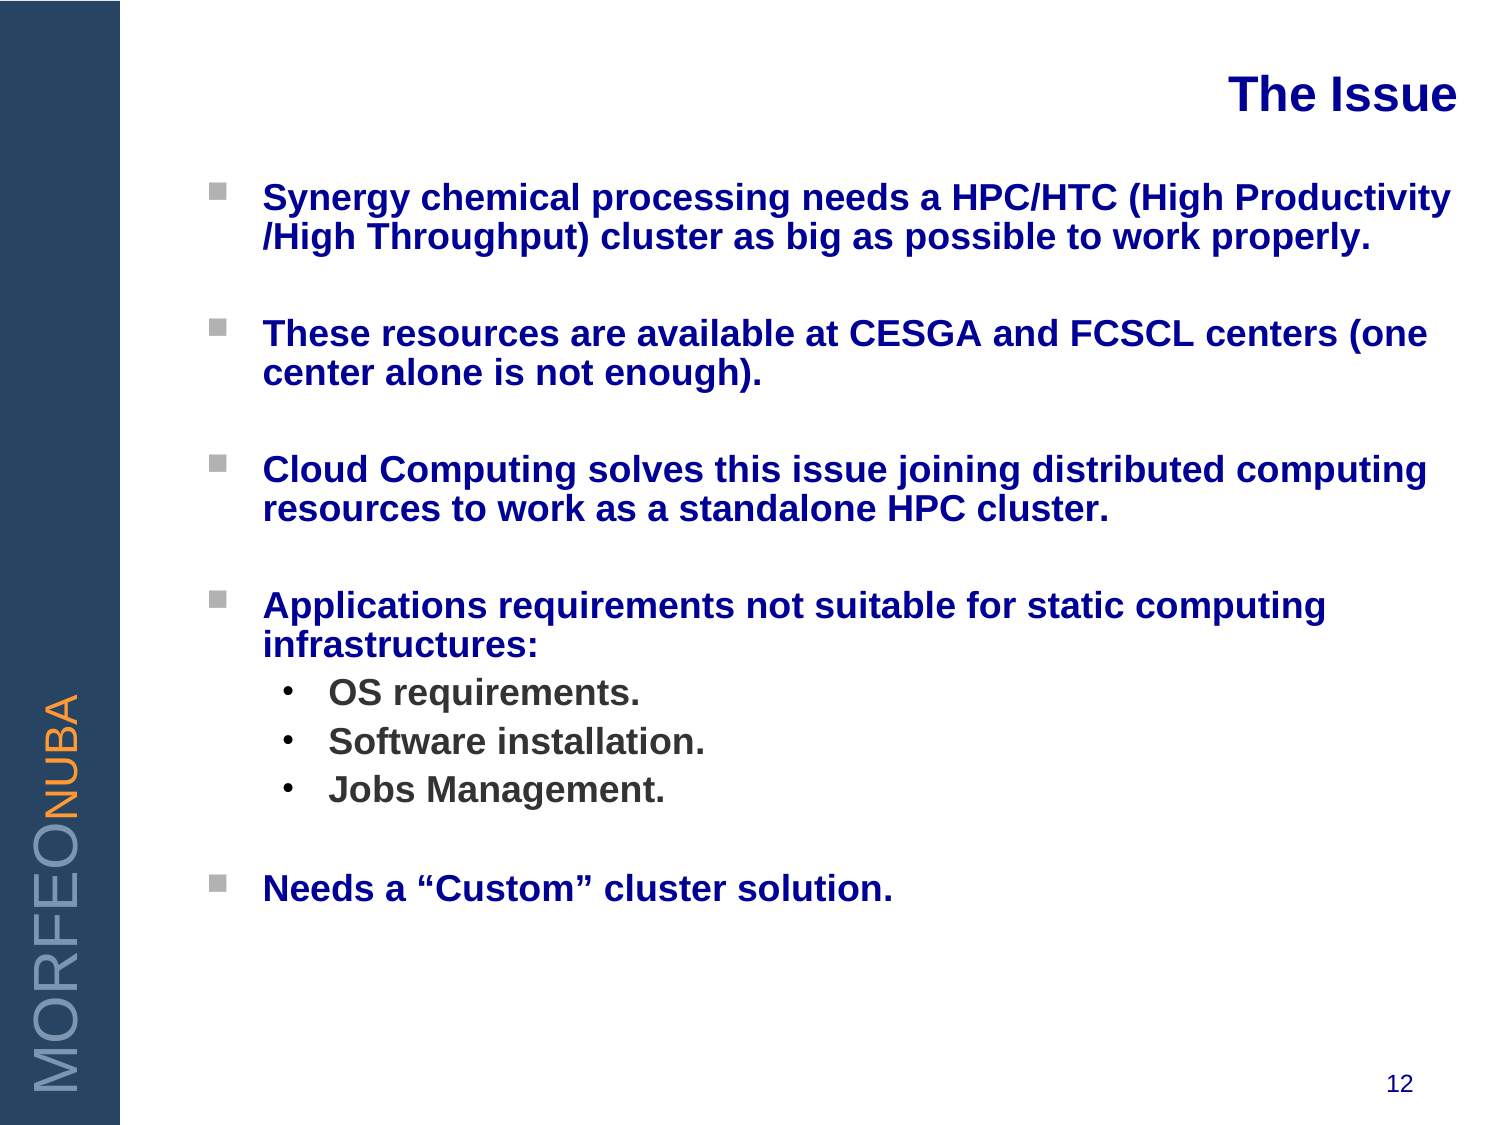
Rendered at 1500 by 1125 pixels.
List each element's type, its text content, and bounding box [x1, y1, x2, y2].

text_box <número> [1354, 1062, 1429, 1125]
text_box The Issue [395, 37, 1459, 150]
text_box Synergy chemical processing needs a HPC/HTC (High Productivity /High Throughput) cluster as big as possible to work properly. These resources are available at CESGA and FCSCL centers (one center alone is not enough). Cloud Computing solves this issue joining distributed computing resources to work as a standalone HPC cluster. Applications requirements not suitable for static computing infrastructures: OS requirements. Software installation. Jobs Management. Needs a “Custom” cluster solution. [206, 176, 1455, 1004]
